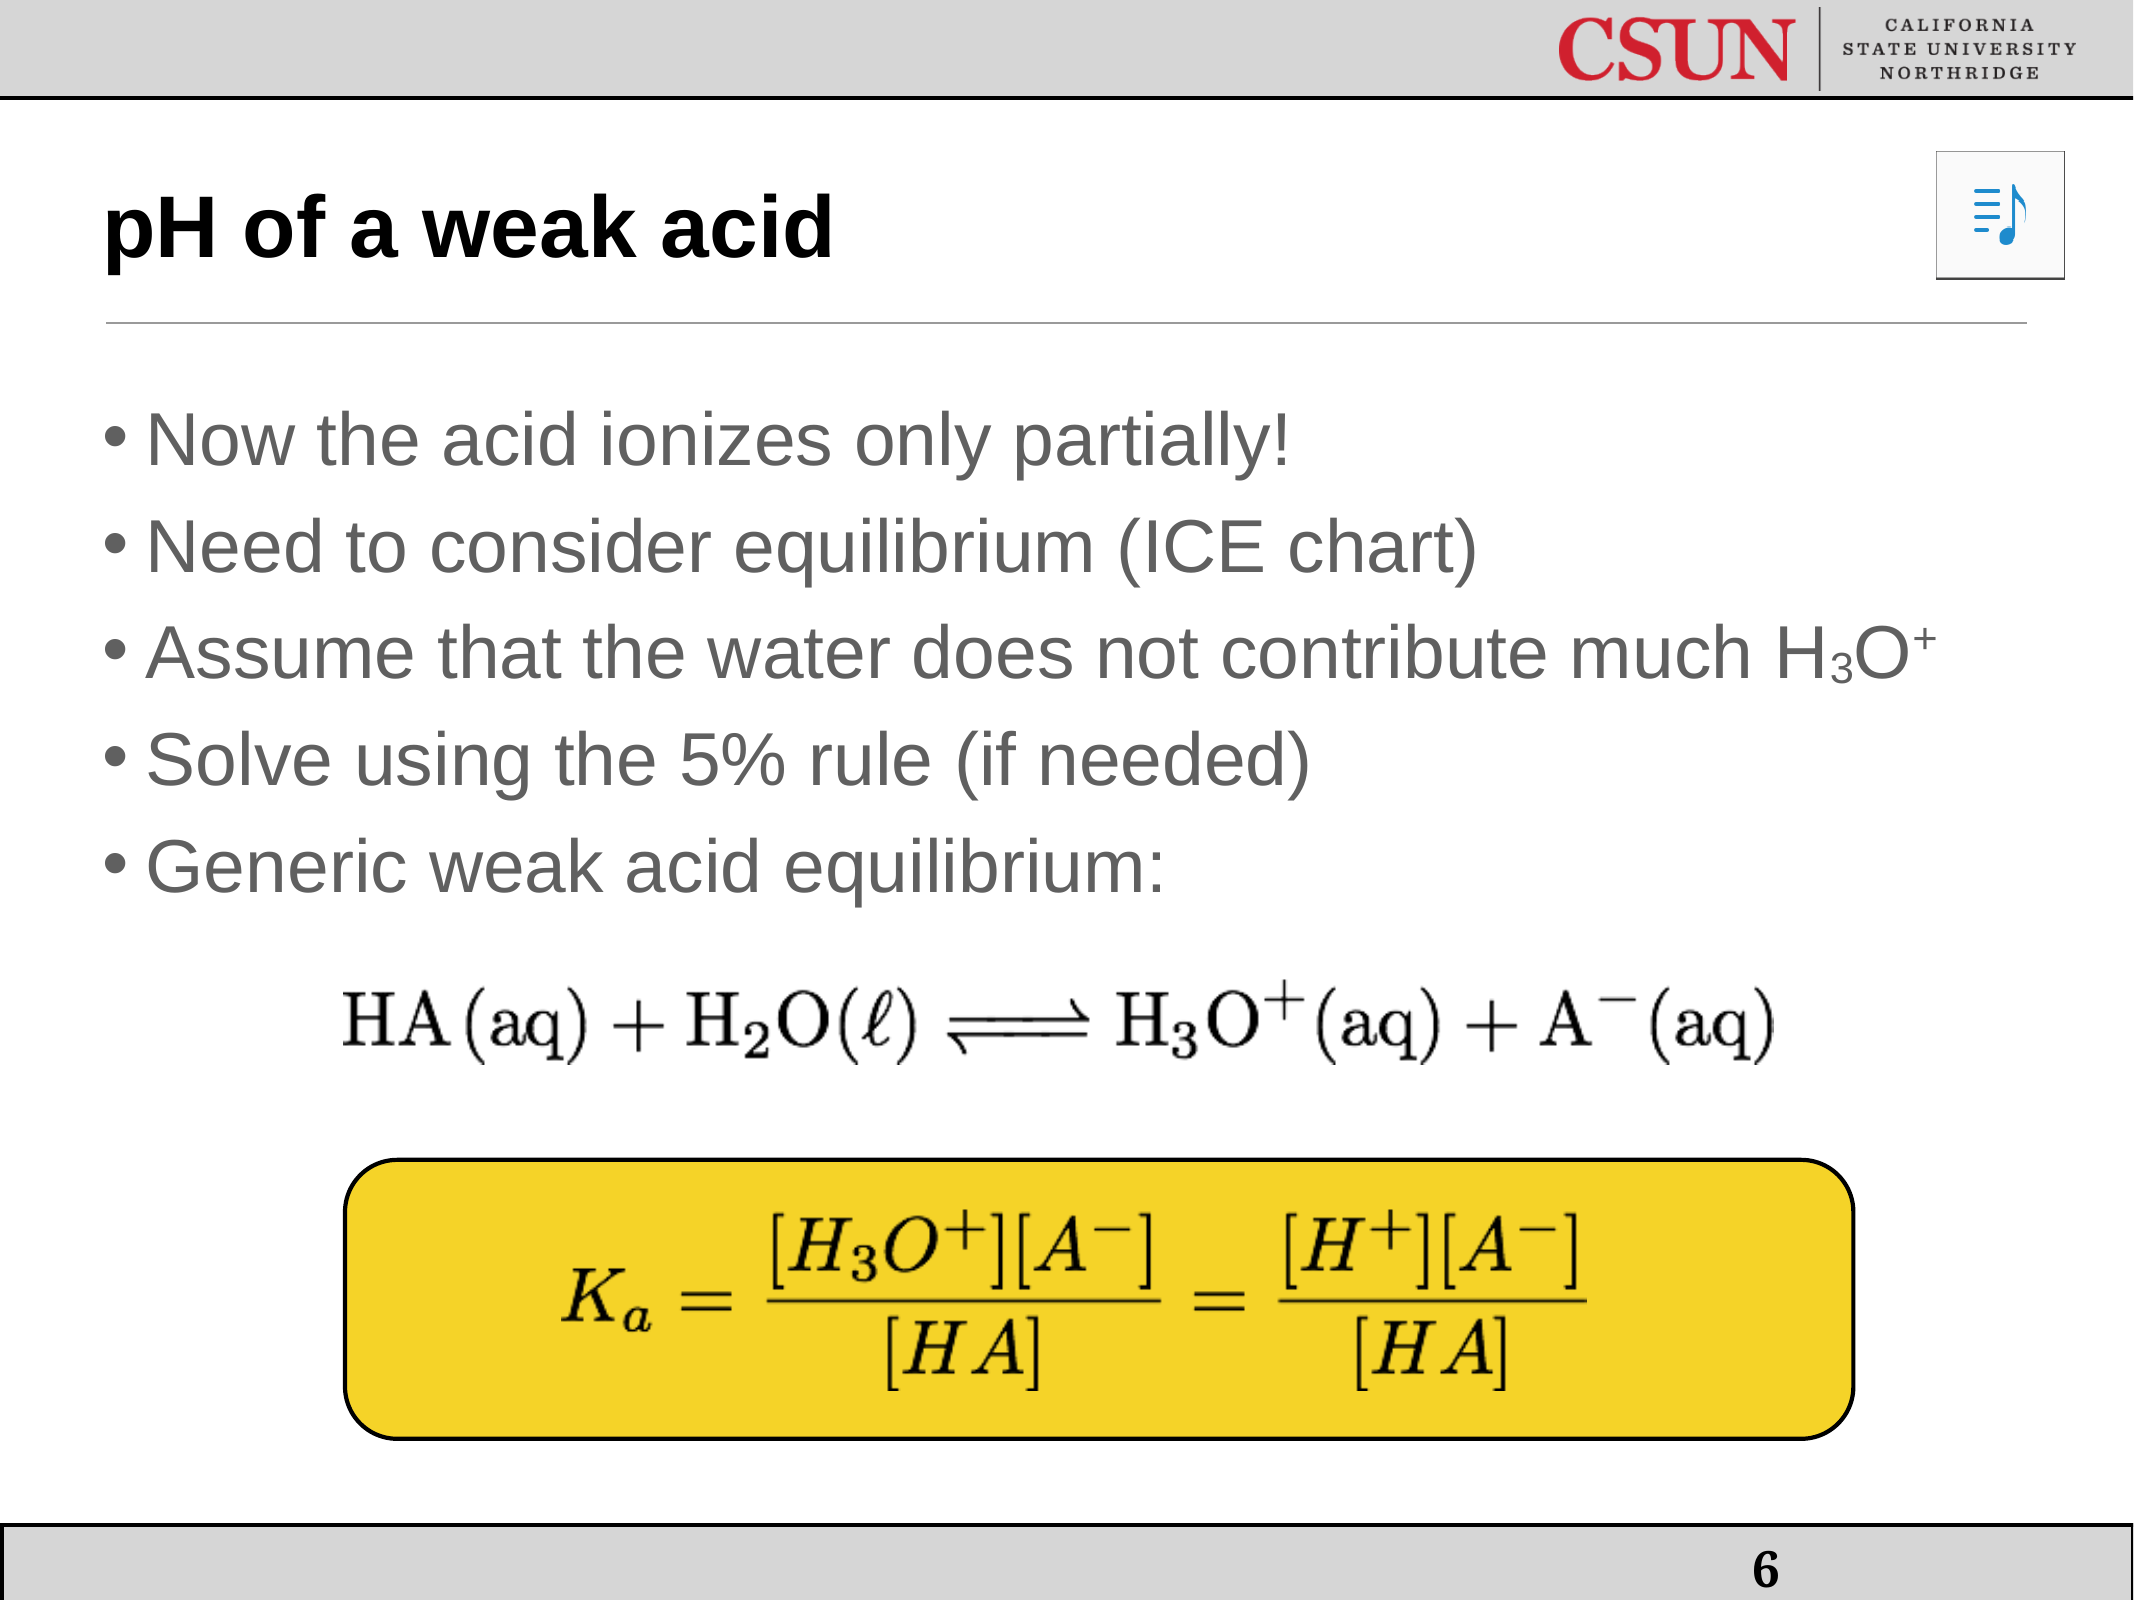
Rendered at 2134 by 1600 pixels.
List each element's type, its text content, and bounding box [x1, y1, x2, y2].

title pH of a weak acid [93, 104, 2040, 284]
list Now the acid ionizes only partially! Need to consider equilibrium (ICE chart) Assume that the water does not contribute much H3O+ Solve using the 5% rule (if needed) Generic weak acid equilibrium: [93, 382, 2040, 983]
text_box [1935, 150, 2066, 281]
picture [343, 978, 1774, 1065]
picture [561, 1208, 1587, 1391]
picture [1559, 7, 2076, 91]
text_box [345, 1159, 1854, 1439]
